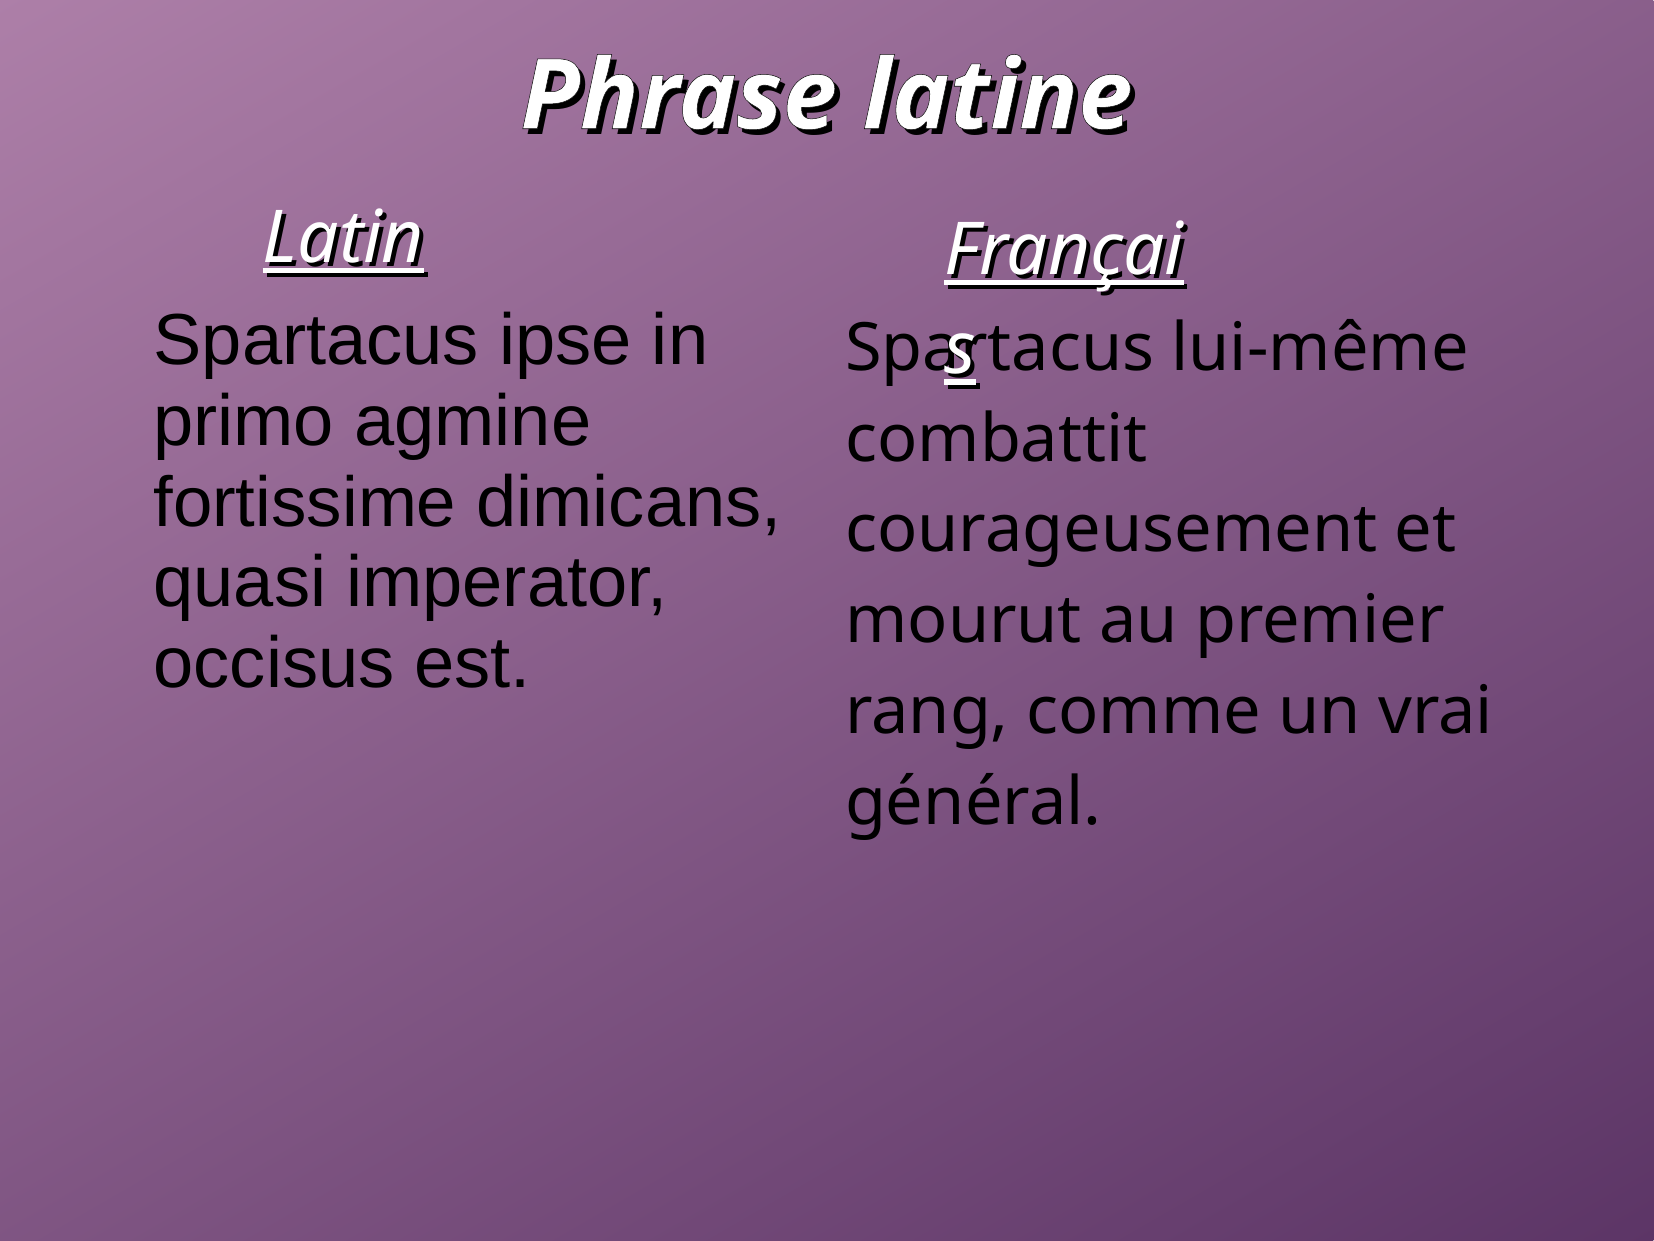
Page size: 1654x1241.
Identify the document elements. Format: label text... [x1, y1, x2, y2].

text_box Latin [248, 194, 508, 282]
list Spartacus ipse in primo agmine fortissime dimicans, quasi imperator, occisus est. [82, 299, 809, 1019]
list Spartacus lui-même combattit courageusement et mourut au premier rang, comme un vrai général. [845, 299, 1572, 1019]
text_box Français [929, 194, 1217, 334]
title Phrase latine [82, 0, 1571, 194]
